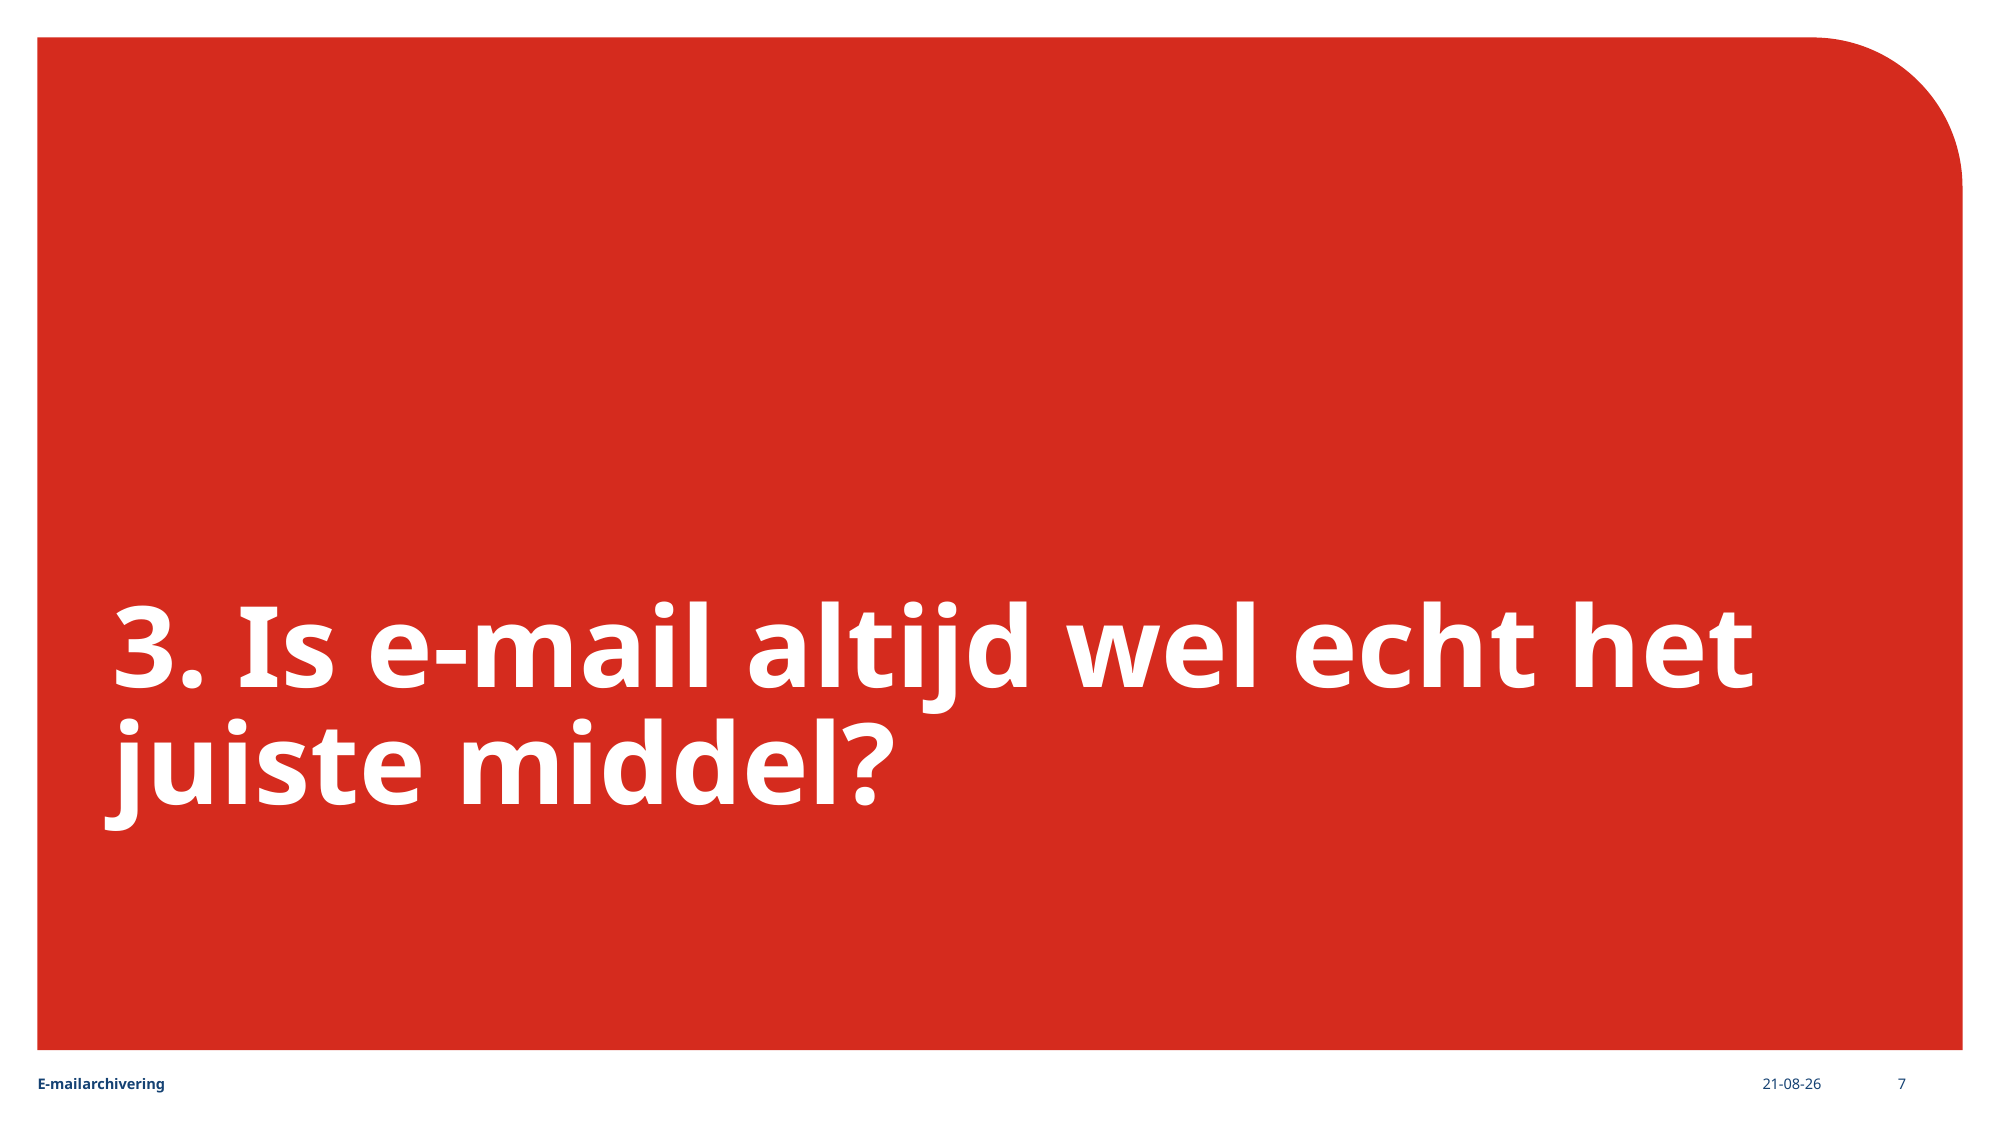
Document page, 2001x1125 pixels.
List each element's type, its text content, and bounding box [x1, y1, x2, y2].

text_box 17 maart 2026 [1762, 1074, 1888, 1117]
title 3. Is e-mail altijd wel echt het juiste middel? [112, 593, 1888, 947]
text_box 7 [1897, 1074, 1963, 1117]
